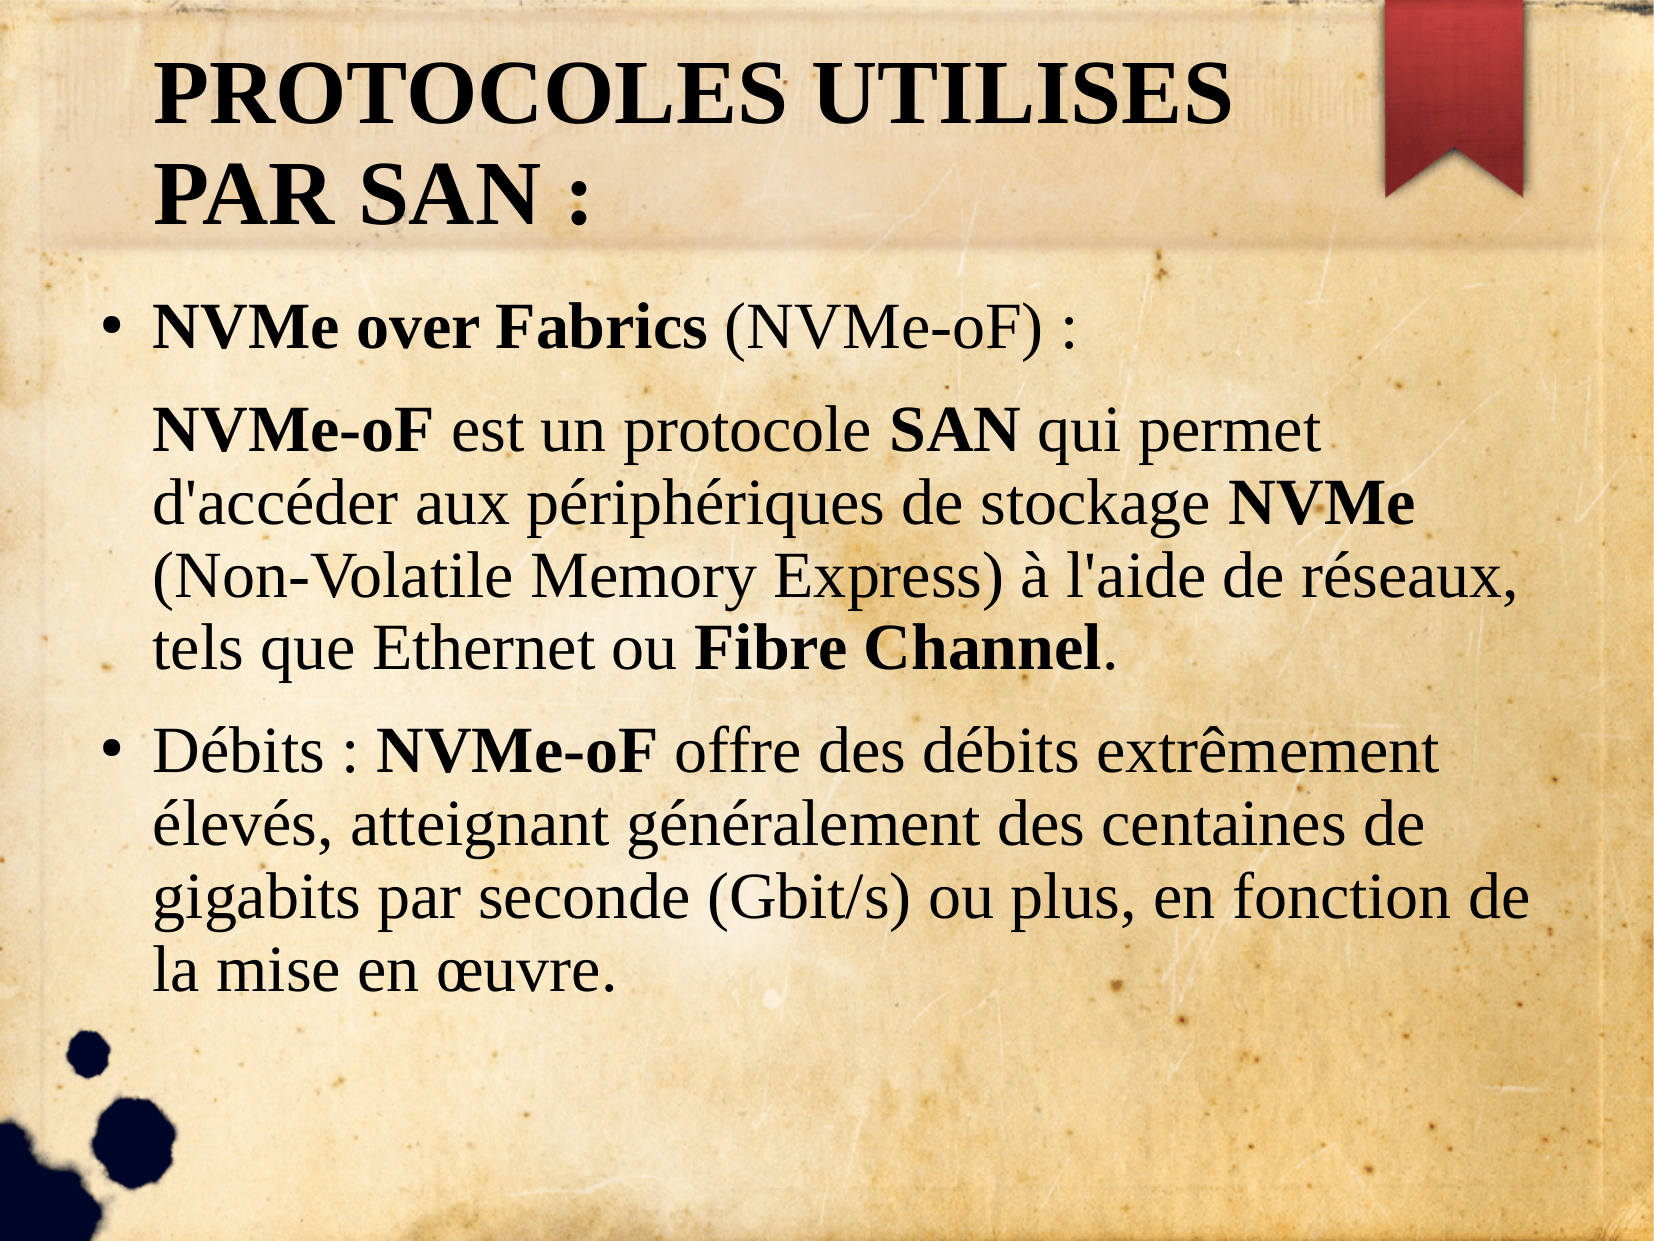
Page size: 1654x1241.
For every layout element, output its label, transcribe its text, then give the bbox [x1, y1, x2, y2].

picture [0, 0, 1654, 1241]
list NVMe over Fabrics (NVMe-oF) : NVMe-oF est un protocole SAN qui permet d'accéder aux périphériques de stockage NVMe (Non-Volatile Memory Express) à l'aide de réseaux, tels que Ethernet ou Fibre Channel. Débits : NVMe-oF offre des débits extrêmement élevés, atteignant généralement des centaines de gigabits par seconde (Gbit/s) ou plus, en fonction de la mise en œuvre. [82, 290, 1538, 1010]
title PROTOCOLES UTILISES PAR SAN : [82, 41, 1347, 245]
